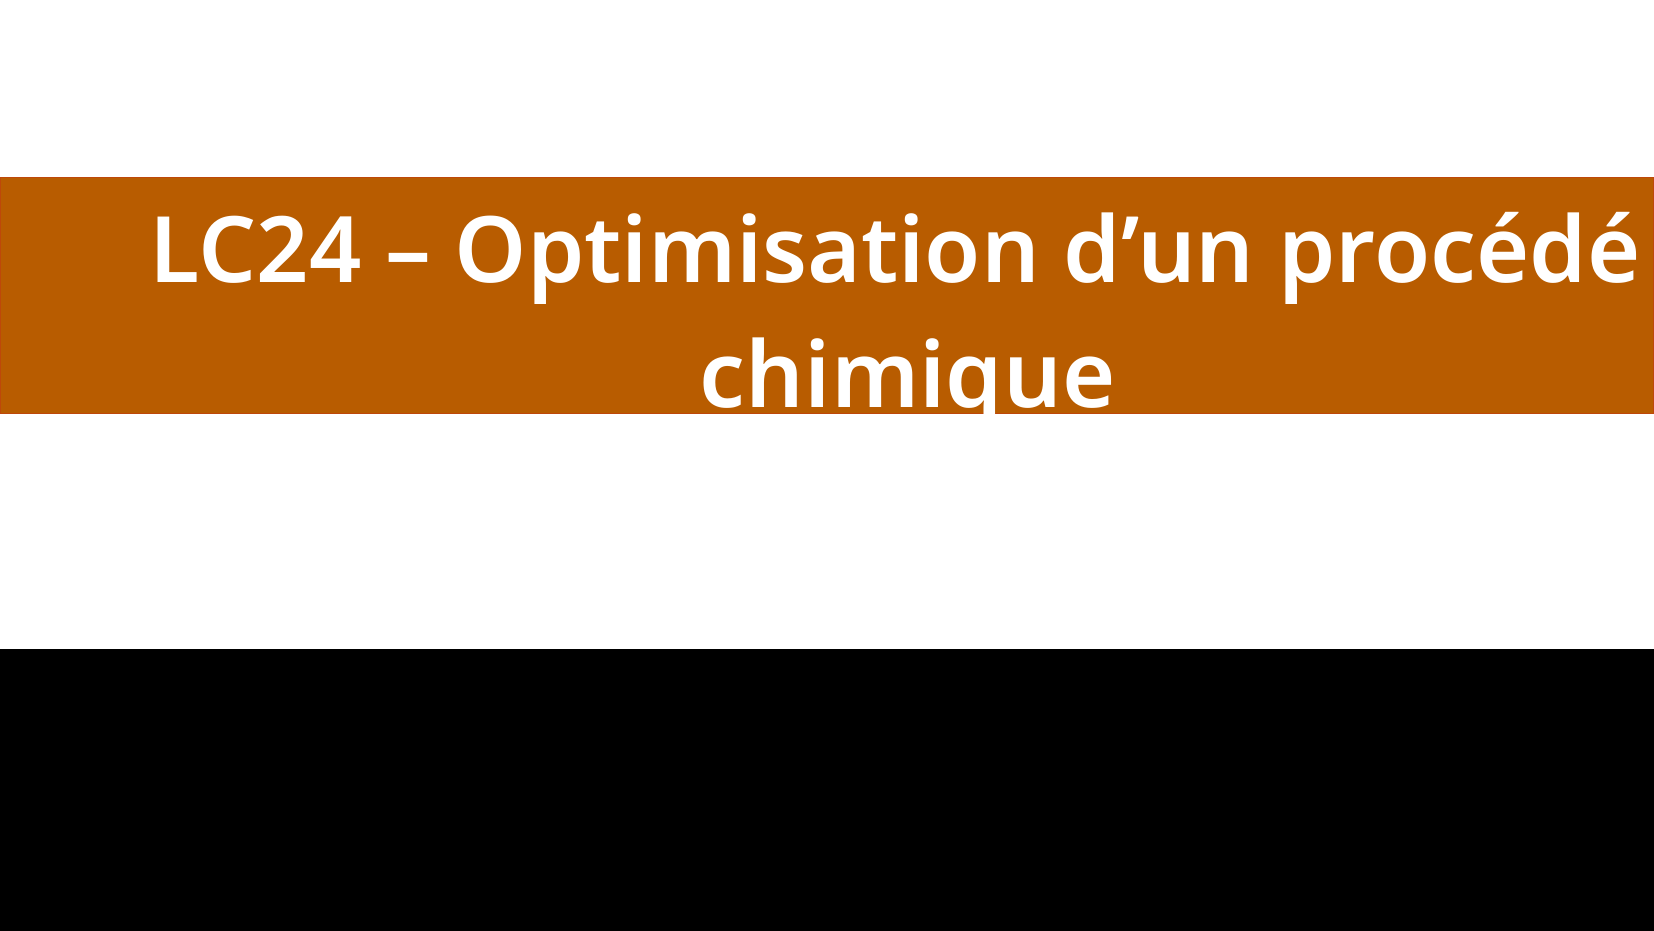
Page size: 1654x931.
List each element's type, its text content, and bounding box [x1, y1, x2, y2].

text_box [995, 177, 1654, 414]
text_box LC24 – Optimisation d’un procédé chimique [134, 177, 1519, 403]
text_box [0, 649, 1654, 931]
text_box [0, 177, 984, 414]
